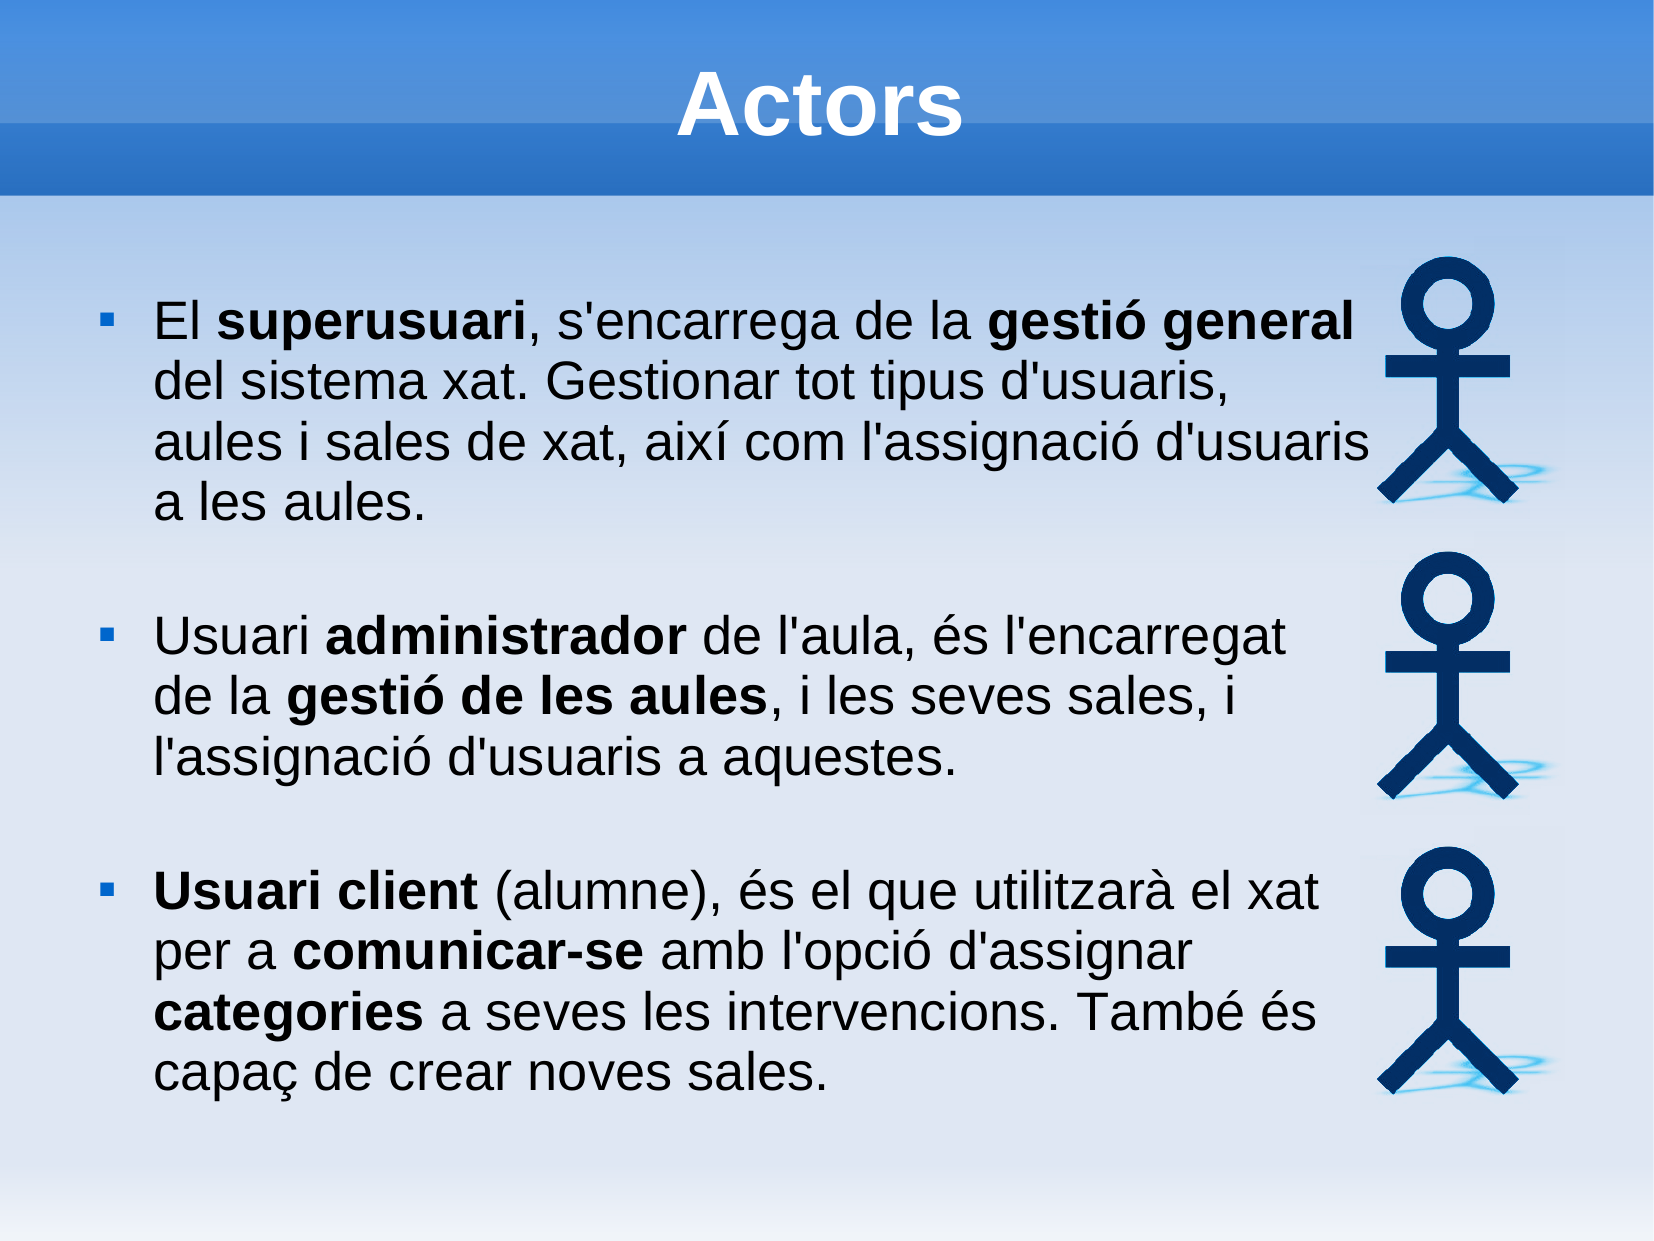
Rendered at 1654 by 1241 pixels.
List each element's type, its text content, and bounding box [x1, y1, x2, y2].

picture [0, 0, 1654, 1241]
list El superusuari, s'encarrega de la gestió general del sistema xat. Gestionar tot tipus d'usuaris, aules i sales de xat, així com l'assignació d'usuaris a les aules. Usuari administrador de l'aula, és l'encarregat de la gestió de les aules, i les seves sales, i l'assignació d'usuaris a aquestes. Usuari client (alumne), és el que utilitzarà el xat per a comunicar-se amb l'opció d'assignar categories a seves les intervencions. També és capaç de crear noves sales. [82, 290, 1571, 1114]
title Actors [76, 0, 1565, 208]
